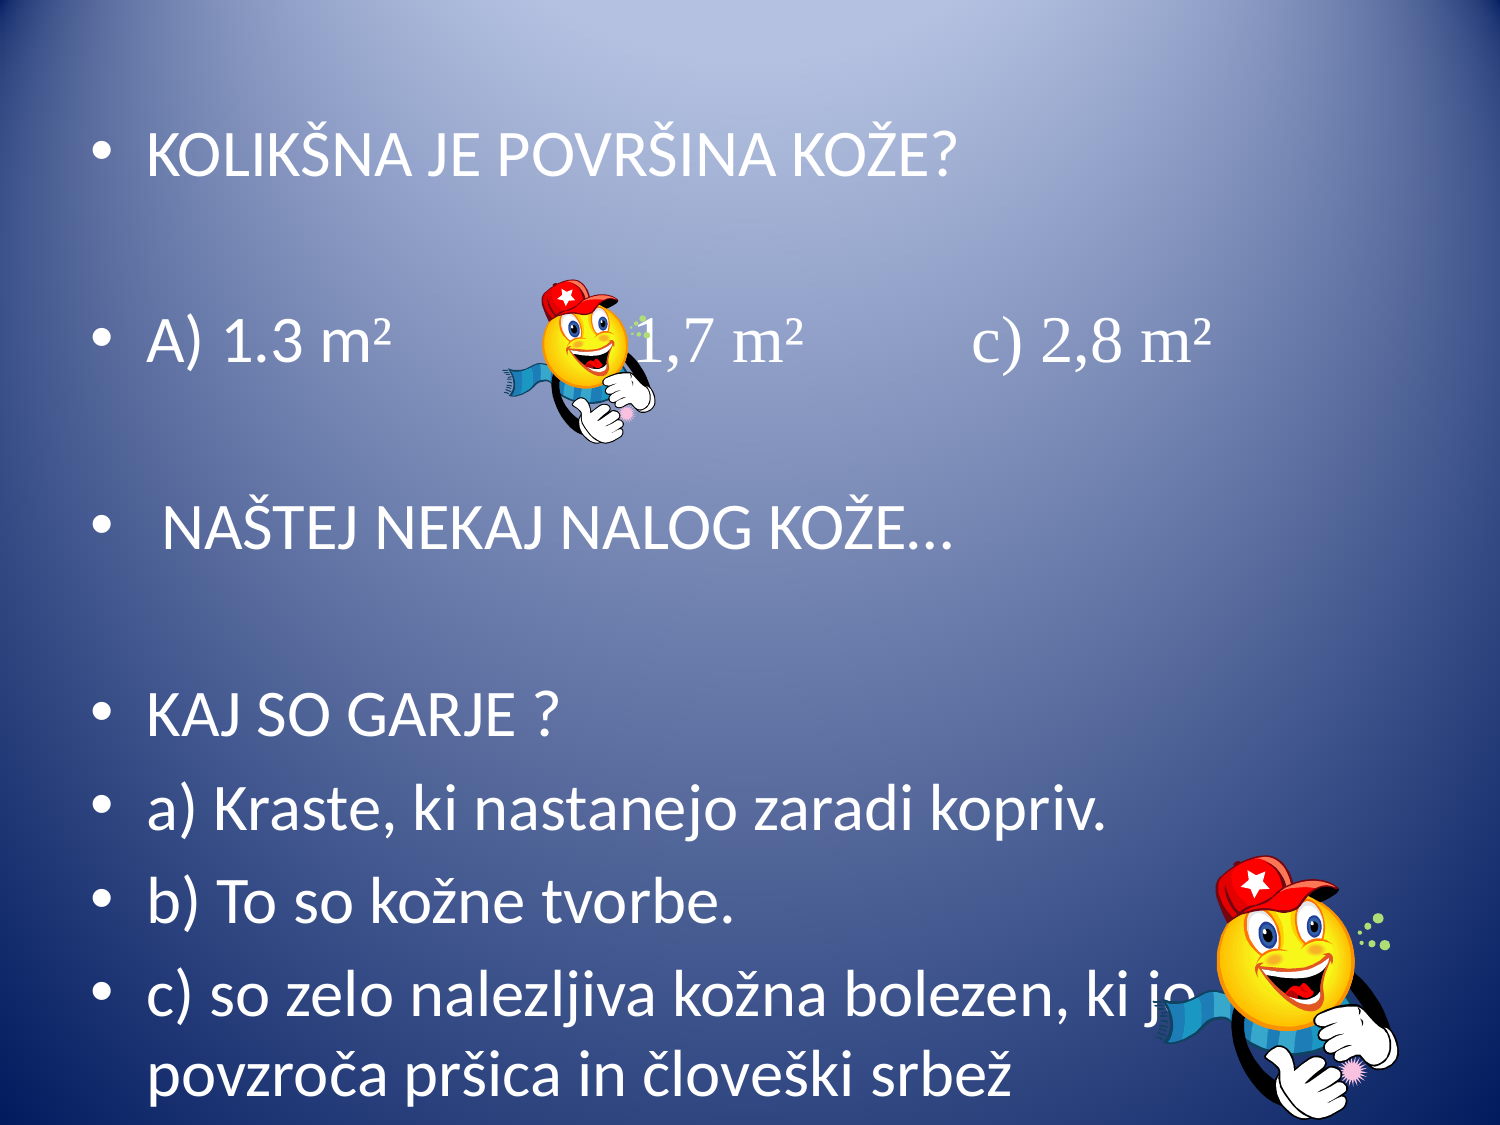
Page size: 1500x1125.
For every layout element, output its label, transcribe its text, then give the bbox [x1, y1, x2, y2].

picture [501, 278, 656, 445]
list KOLIKŠNA JE POVRŠINA KOŽE? A) 1.3 m² b) 1,7 m² c) 2,8 m² NAŠTEJ NEKAJ NALOG KOŽE… KAJ SO GARJE ? a) Kraste, ki nastanejo zaradi kopriv. b) To so kožne tvorbe. c) so zelo nalezljiva kožna bolezen, ki jo povzroča pršica in človeški srbež [75, 101, 1425, 1125]
picture [1151, 854, 1400, 1121]
picture [0, 0, 1500, 1125]
